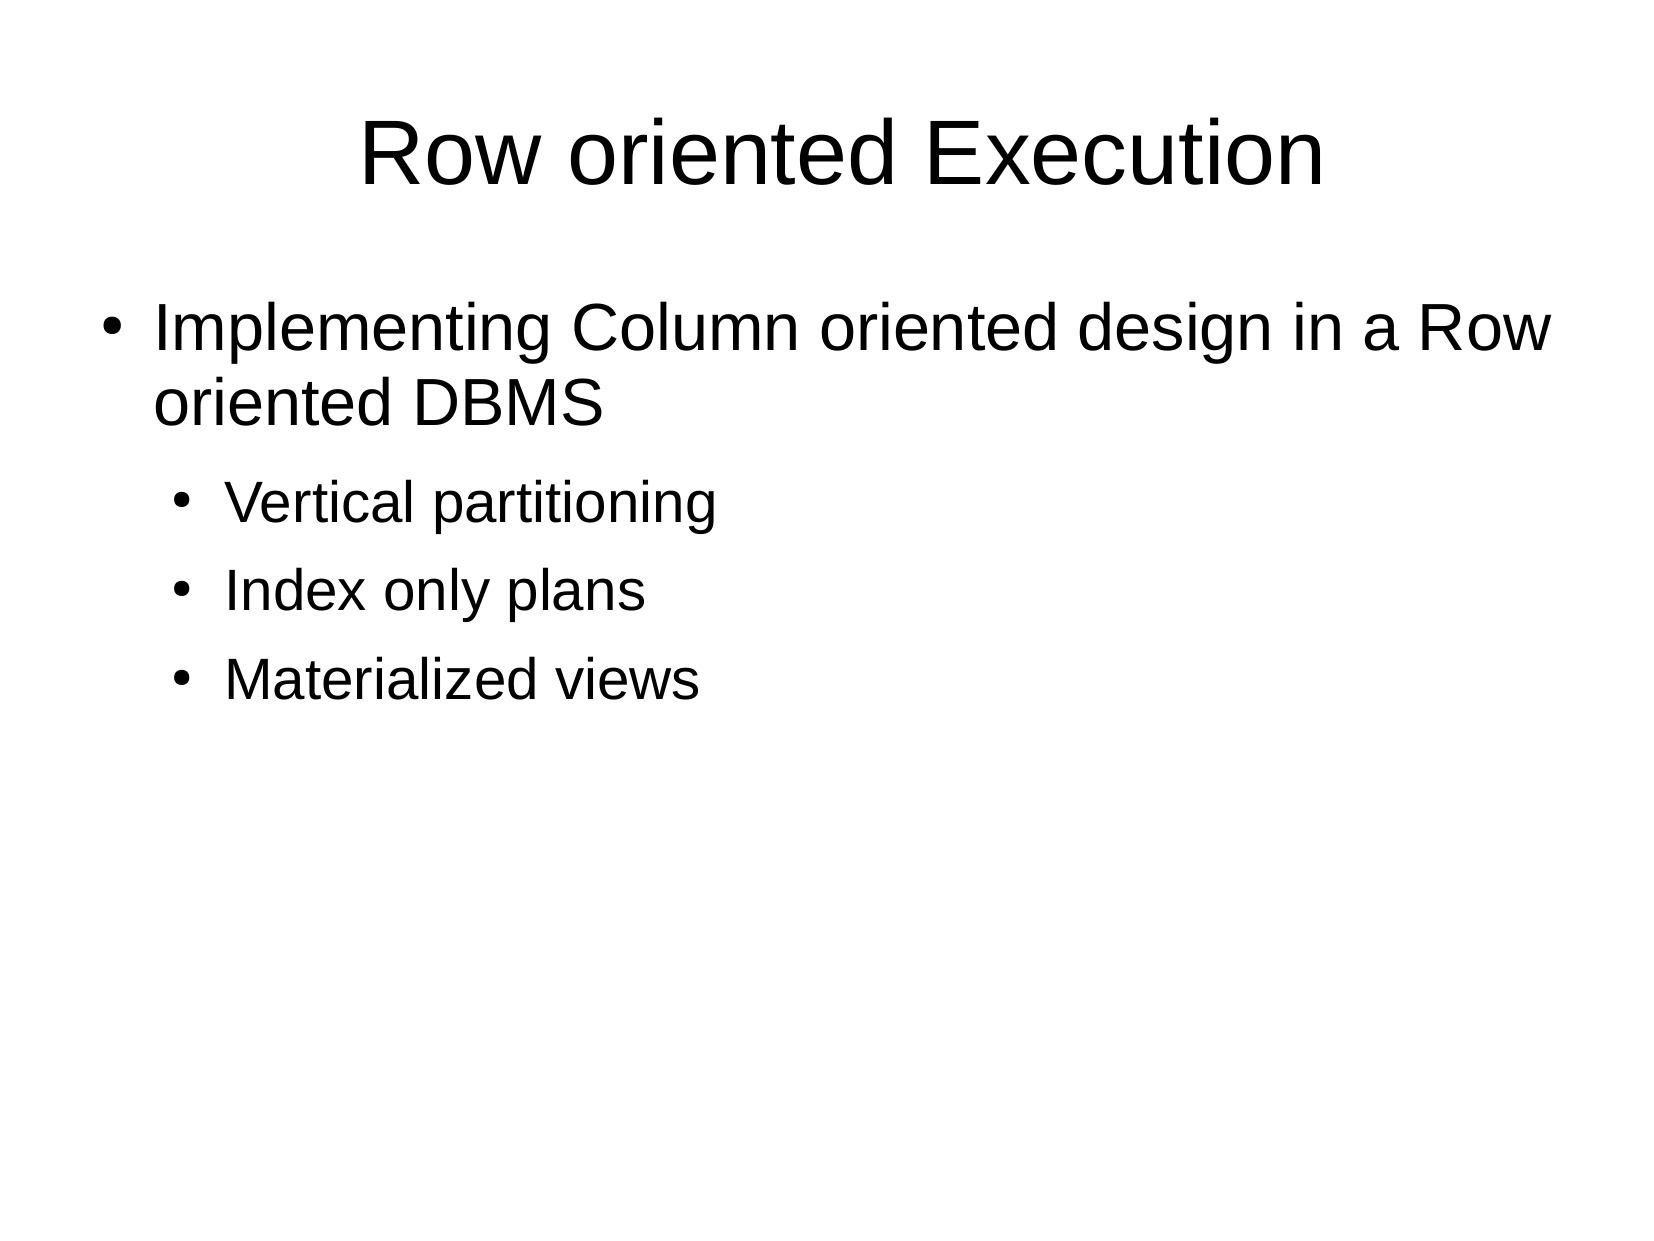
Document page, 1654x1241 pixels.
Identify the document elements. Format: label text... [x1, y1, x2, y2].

list Implementing Column oriented design in a Row oriented DBMS Vertical partitioning Index only plans Materialized views [82, 290, 1571, 1109]
title Row oriented Execution [82, 56, 1571, 250]
